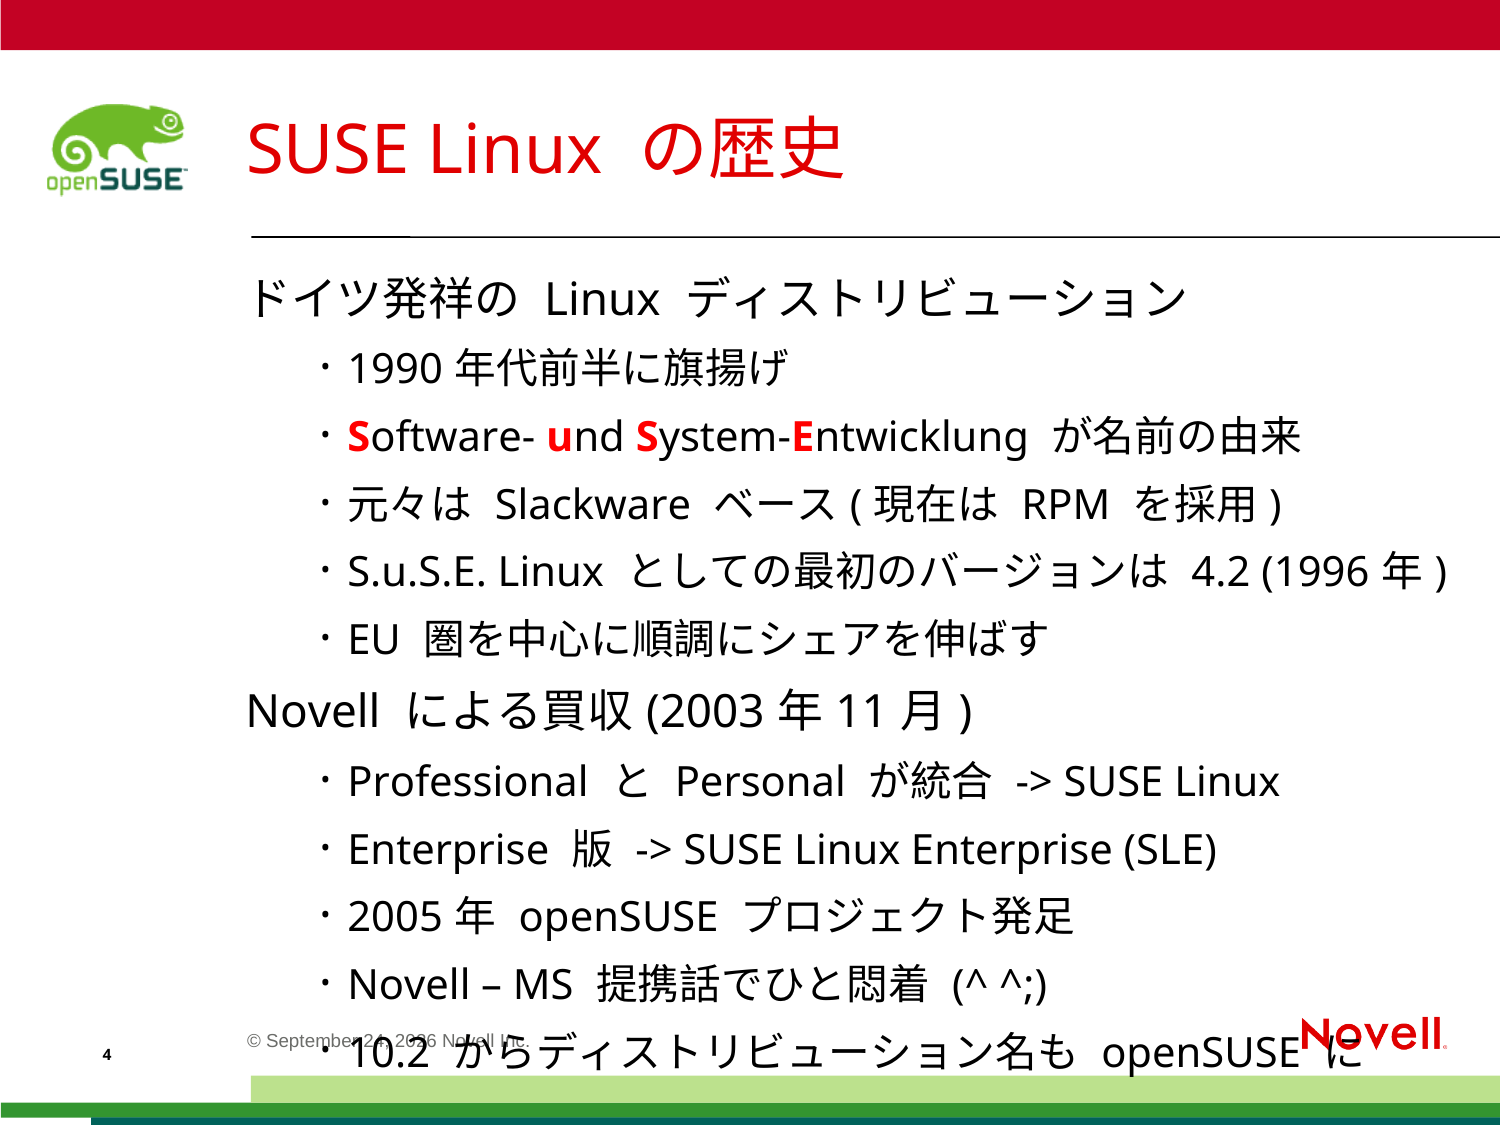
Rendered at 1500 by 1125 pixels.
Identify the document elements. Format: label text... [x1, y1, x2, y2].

picture [47, 104, 188, 197]
picture [1295, 1011, 1453, 1056]
title SUSE Linux の歴史 [246, 60, 1409, 239]
list ドイツ発祥の Linux ディストリビューション 1990年代前半に旗揚げ Software- und System-Entwicklung が名前の由来 元々は Slackware ベース(現在は RPM を採用) S.u.S.E. Linux としての最初のバージョンは 4.2 (1996年) EU 圏を中心に順調にシェアを伸ばす Novell による買収(2003年11月) Professional と Personal が統合 -> SUSE Linux Enterprise 版 -> SUSE Linux Enterprise (SLE) 2005年 openSUSE プロジェクト発足 Novell – MS 提携話でひと悶着 (^ ^;) 10.2 からディストリビューション名も openSUSE に [245, 267, 1458, 980]
